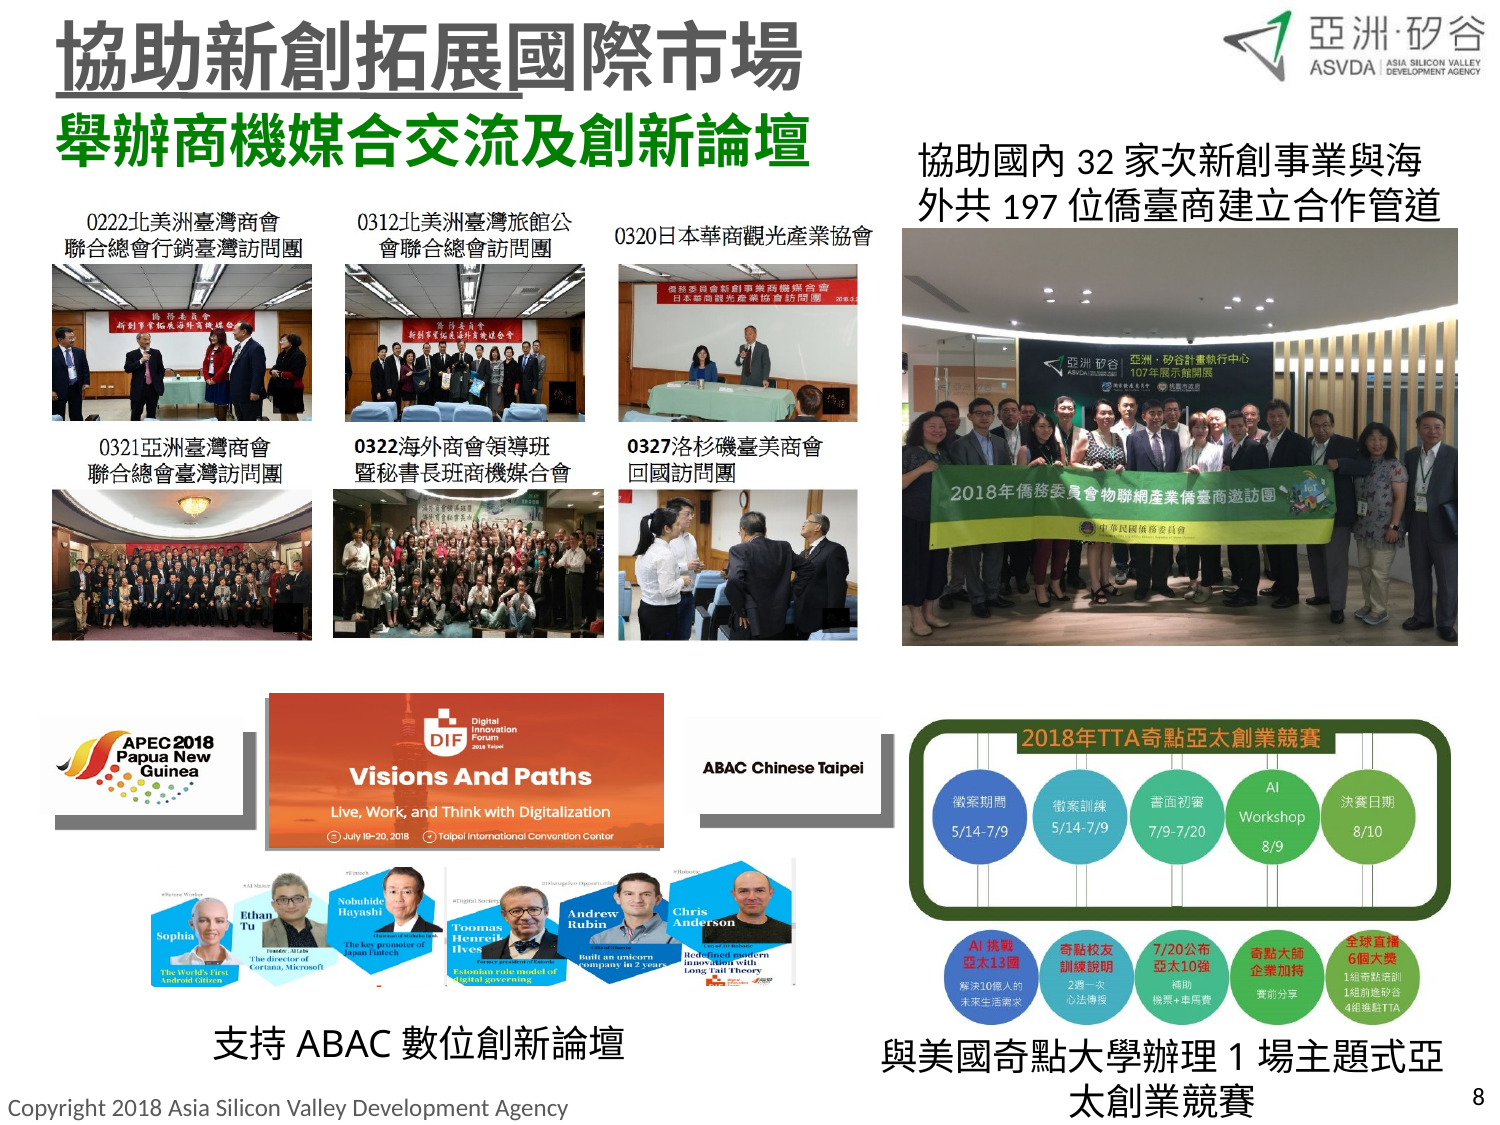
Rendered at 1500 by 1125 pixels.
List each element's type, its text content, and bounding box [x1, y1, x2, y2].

picture [461, 926, 471, 931]
picture [178, 970, 222, 982]
text_box 協助國內32家次新創事業與海外共197位僑臺商建立合作管道 [902, 129, 1458, 235]
text_box 與美國奇點⼤學辦理1場主題式亞太創業競賽 [862, 1025, 1462, 1125]
picture [39, 204, 879, 646]
picture [474, 926, 502, 931]
picture [909, 717, 1451, 1025]
picture [158, 932, 193, 942]
picture [485, 979, 509, 983]
picture [269, 693, 664, 848]
picture [162, 978, 192, 983]
picture [496, 969, 514, 974]
picture [39, 716, 243, 816]
picture [1213, 0, 1500, 98]
picture [454, 969, 492, 974]
slide_number <編號> [1462, 1065, 1500, 1125]
picture [458, 935, 468, 941]
picture [684, 717, 881, 814]
text_box 支持ABAC數位創新論壇 [7, 1012, 832, 1073]
picture [517, 969, 544, 974]
picture [902, 235, 1458, 646]
picture [211, 970, 227, 975]
picture [512, 977, 531, 983]
text_box 協助新創拓展國際市場 舉辦商機媒合交流及創新論壇 [39, 16, 1249, 183]
picture [161, 970, 175, 975]
picture [151, 858, 796, 987]
picture [548, 969, 556, 974]
